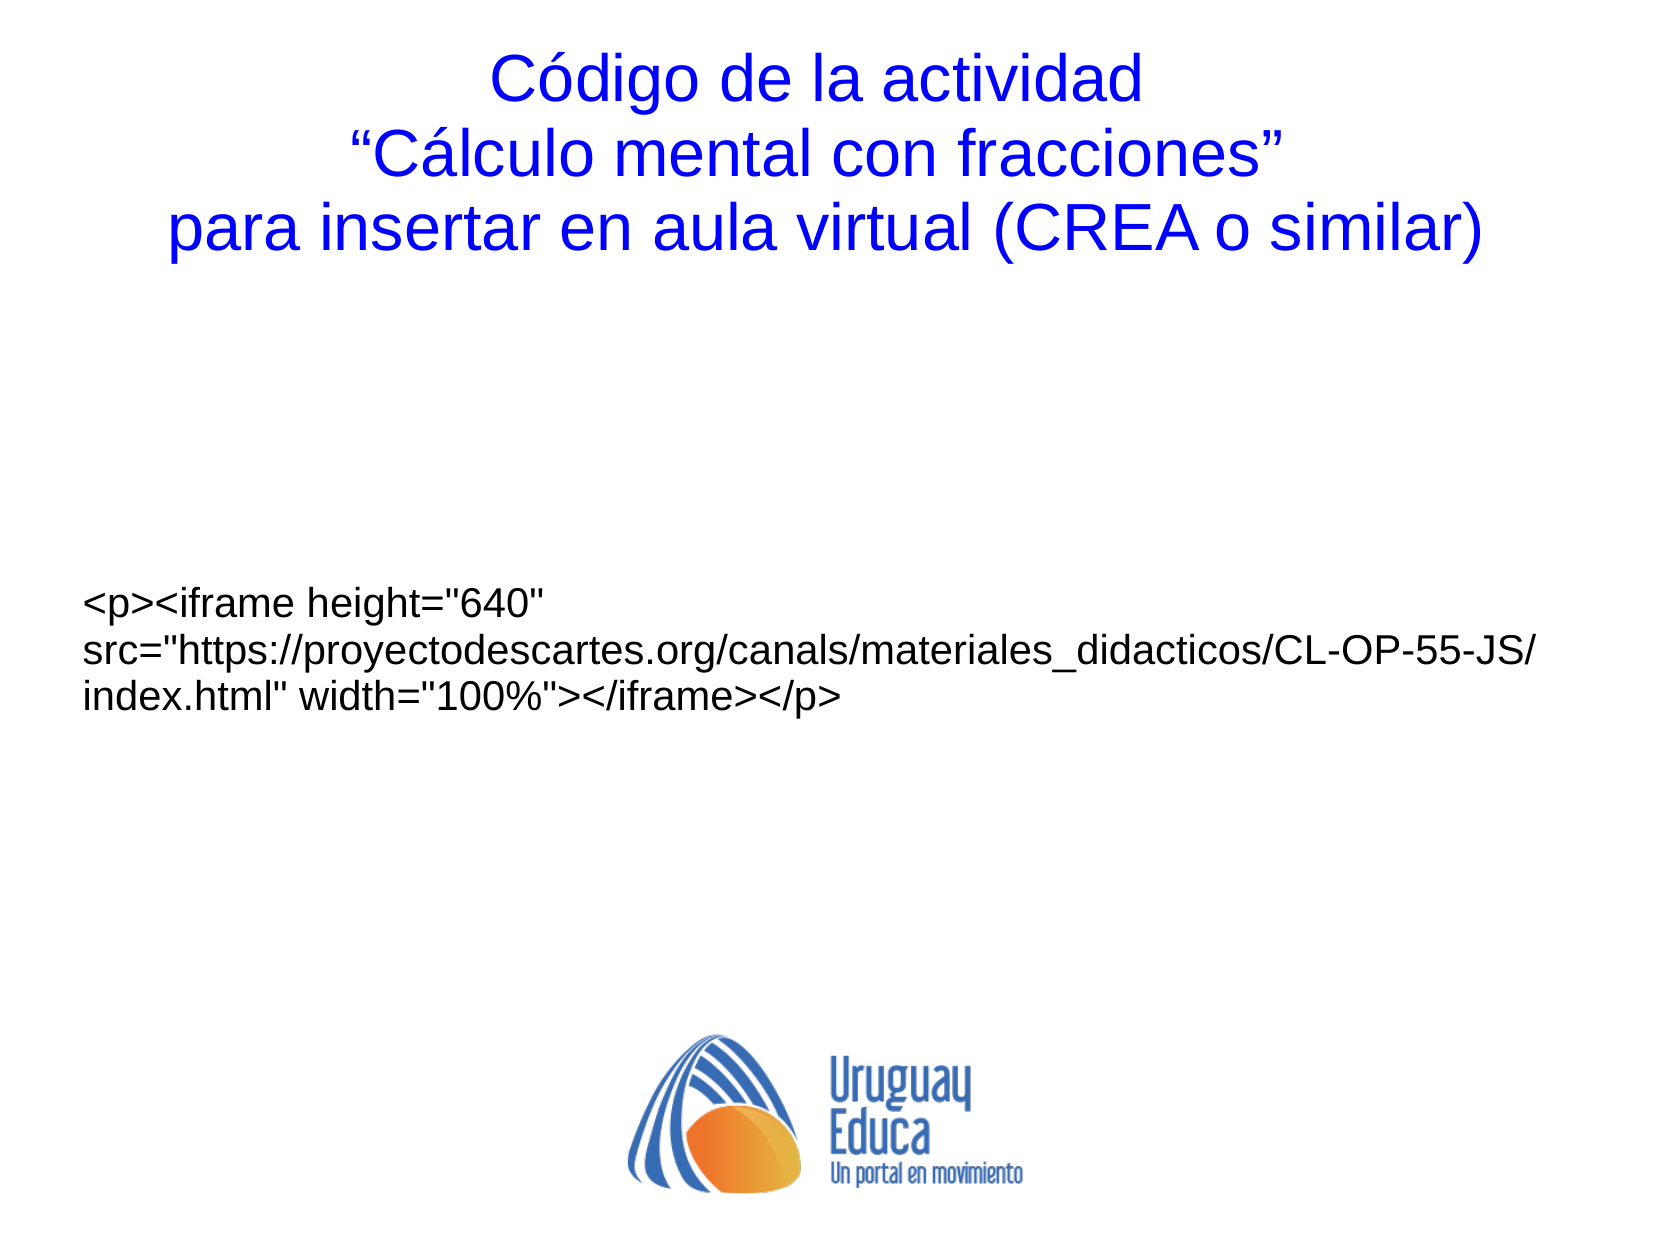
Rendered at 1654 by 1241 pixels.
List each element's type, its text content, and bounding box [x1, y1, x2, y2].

picture [622, 1010, 1032, 1241]
subtitle <p><iframe height="640" src="https://proyectodescartes.org/canals/materiales_didacticos/CL-OP-55-JS/index.html" width="100%"></iframe></p> [82, 290, 1571, 1010]
title Código de la actividad “Cálculo mental con fracciones” para insertar en aula virtual (CREA o similar) [82, 40, 1571, 266]
